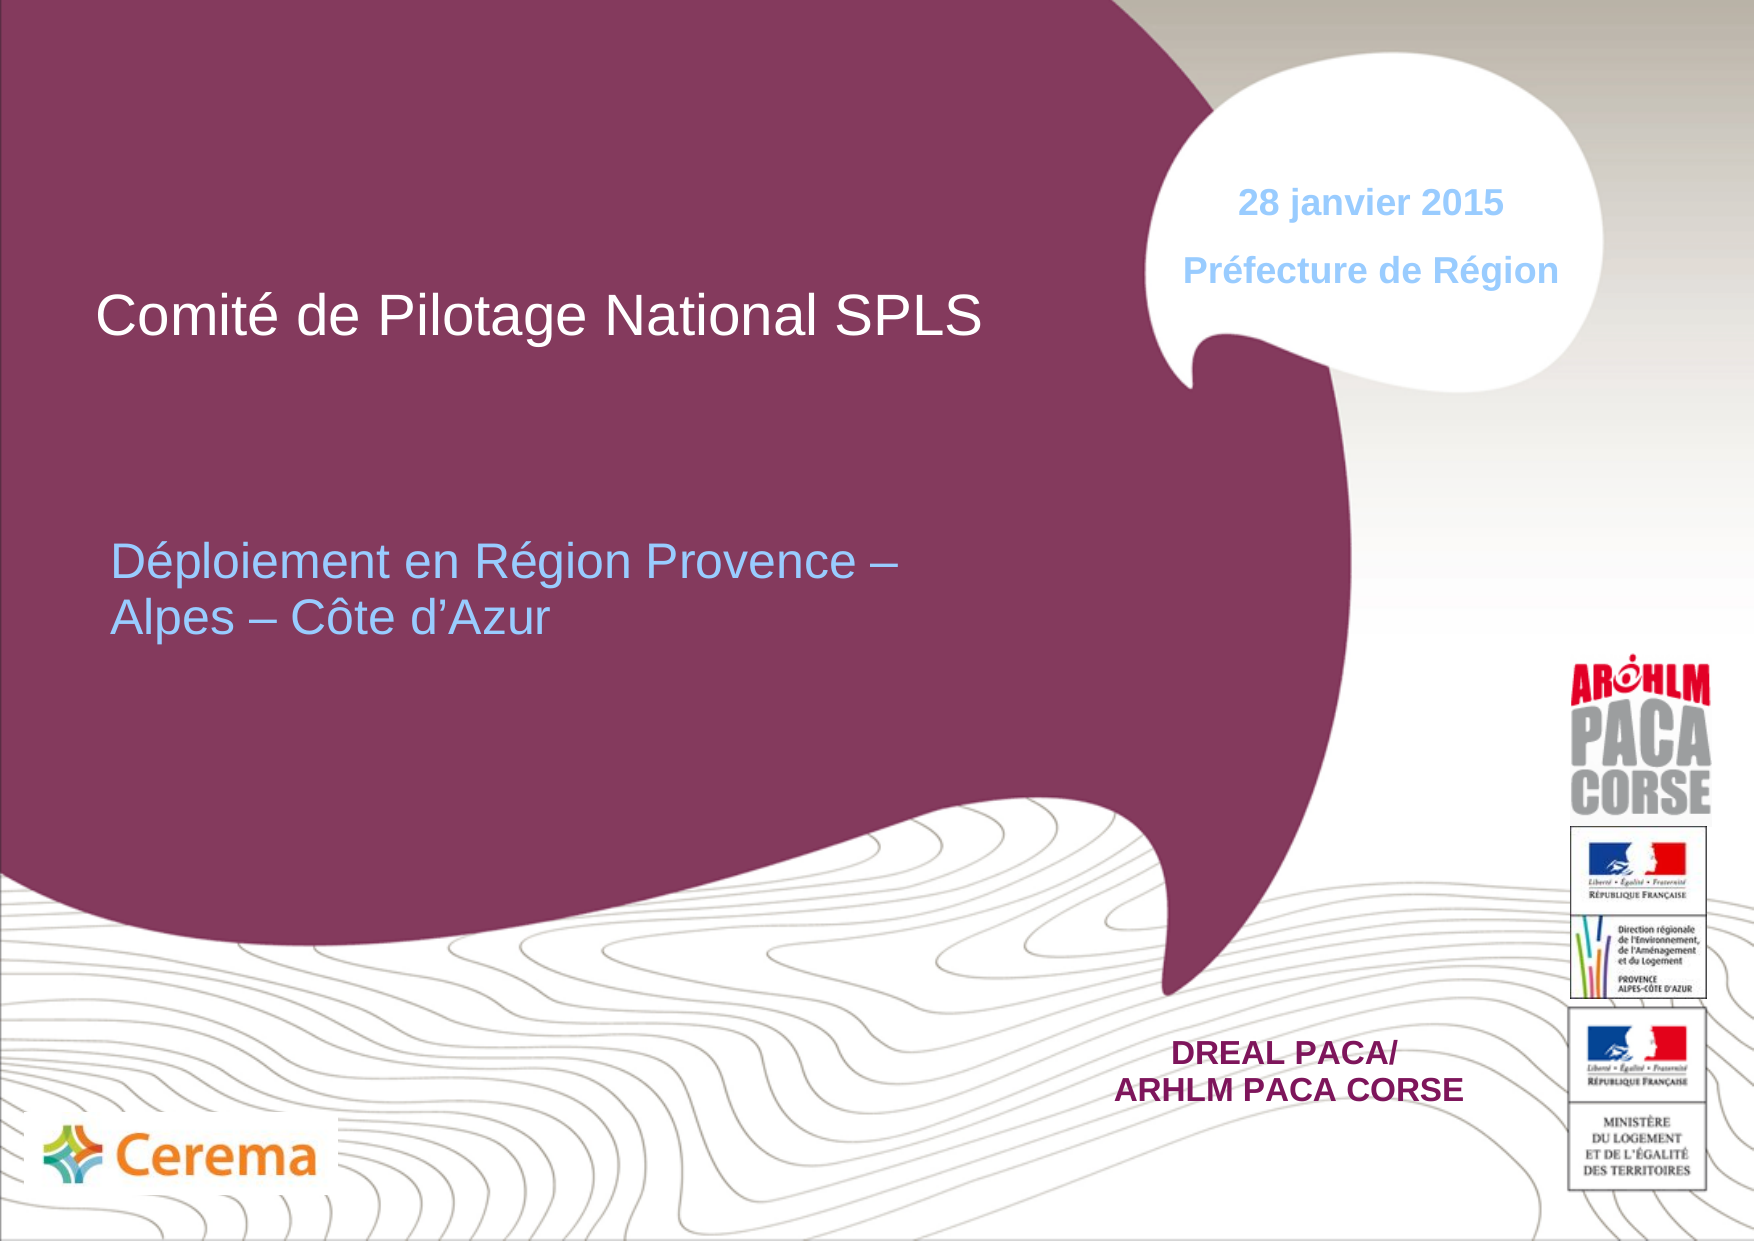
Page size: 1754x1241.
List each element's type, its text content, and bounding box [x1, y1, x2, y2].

text_box DREAL PACA/ ARHLM PACA CORSE [1037, 1024, 1541, 1116]
picture [0, 0, 1754, 1241]
text_box Comité de Pilotage National SPLS [95, 143, 1041, 425]
text_box Déploiement en Région Provence – Alpes – Côte d’Azur [95, 522, 1004, 662]
text_box 28 janvier 2015 Préfecture de Région [1168, 159, 1574, 312]
